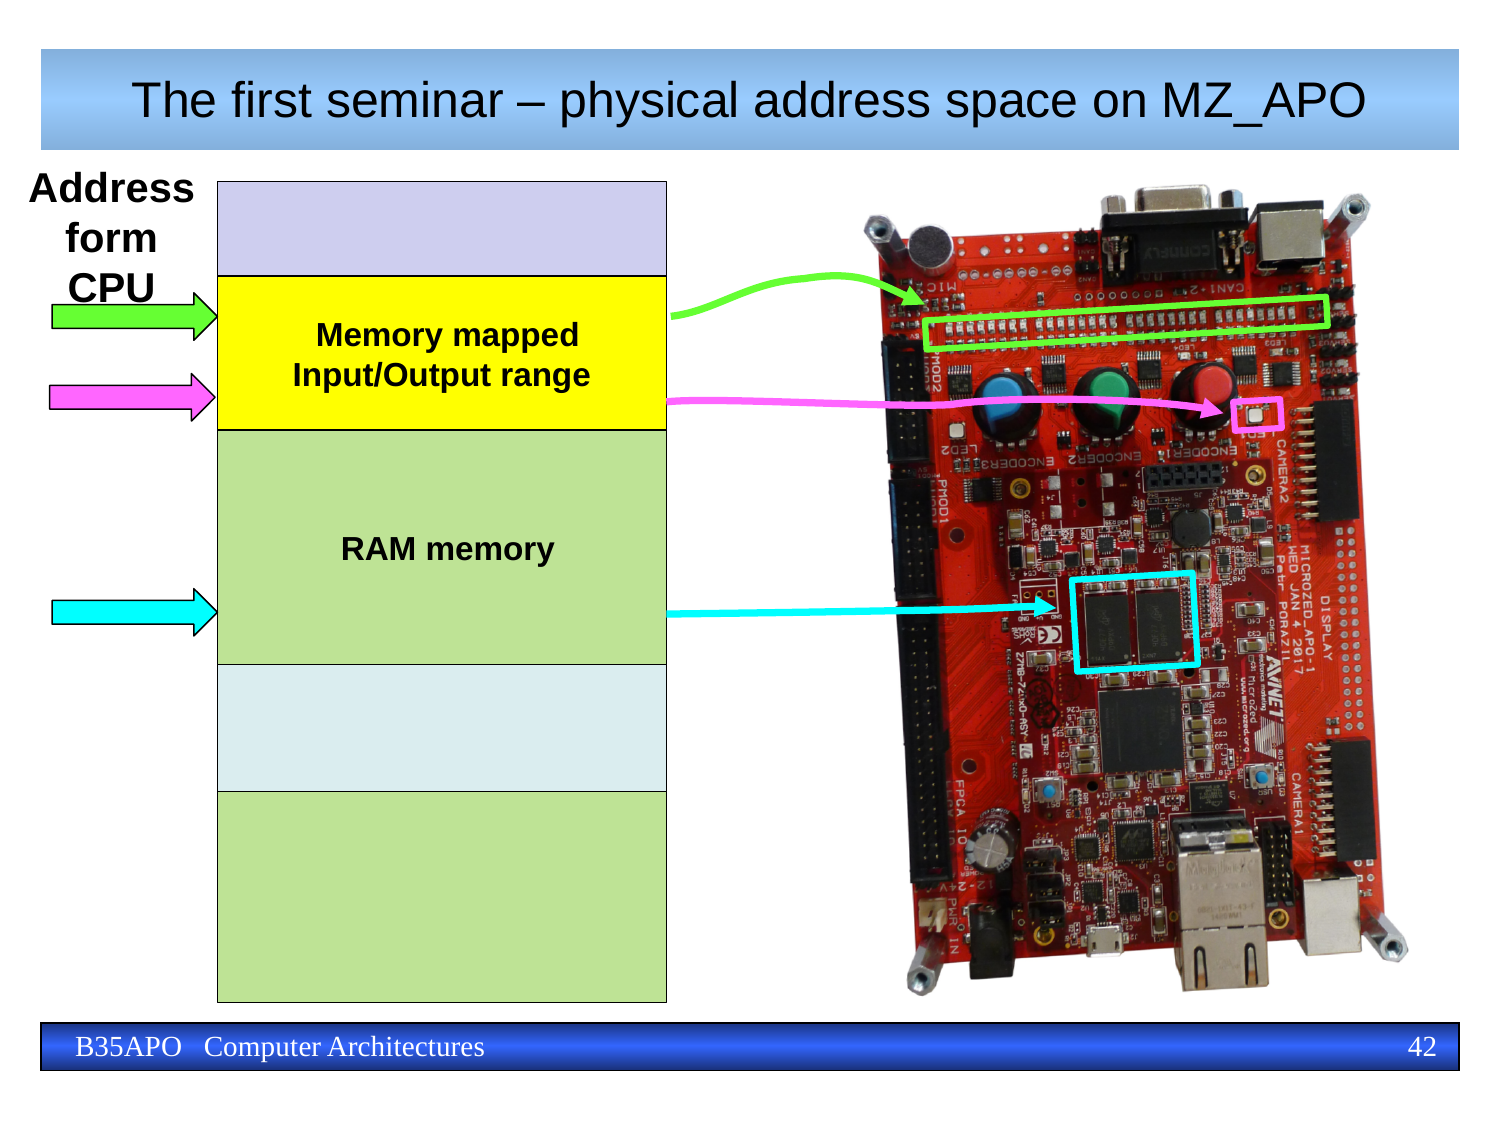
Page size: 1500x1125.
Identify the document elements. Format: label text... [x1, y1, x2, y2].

title The first seminar – physical address space on MZ_APO [41, 49, 1459, 150]
picture [847, 167, 1411, 1013]
text_box [52, 312, 218, 341]
text_box Memory mapped Input/Output range [217, 276, 667, 430]
text_box [217, 181, 667, 276]
text_box [49, 373, 216, 422]
text_box [217, 665, 667, 1003]
text_box Address form CPU [10, 153, 213, 319]
text_box [52, 588, 218, 636]
text_box RAM memory [217, 430, 667, 665]
